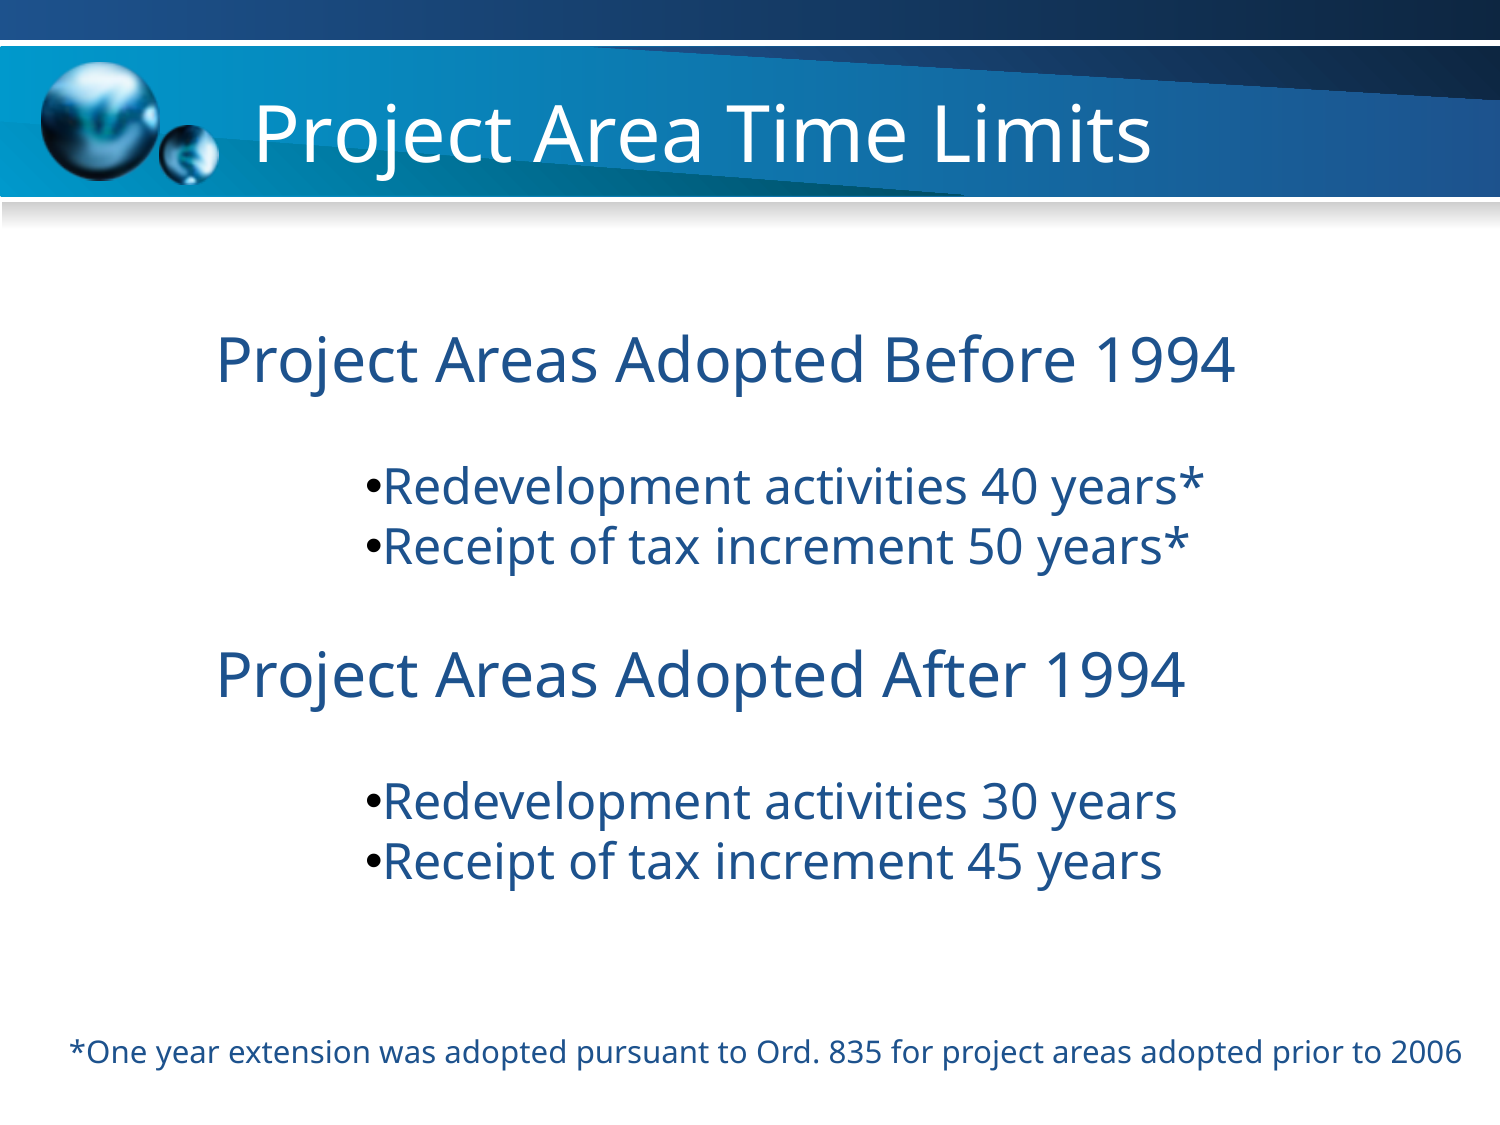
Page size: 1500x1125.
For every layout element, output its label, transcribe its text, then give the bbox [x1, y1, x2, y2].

text_box Project Areas Adopted Before 1994 Redevelopment activities 40 years* Receipt of tax increment 50 years* Project Areas Adopted After 1994 Redevelopment activities 30 years Receipt of tax increment 45 years [200, 312, 1425, 897]
title Project Area Time Limits [237, 24, 1500, 168]
text_box *One year extension was adopted pursuant to Ord. 835 for project areas adopted prior to 2006 [37, 1025, 1500, 1077]
